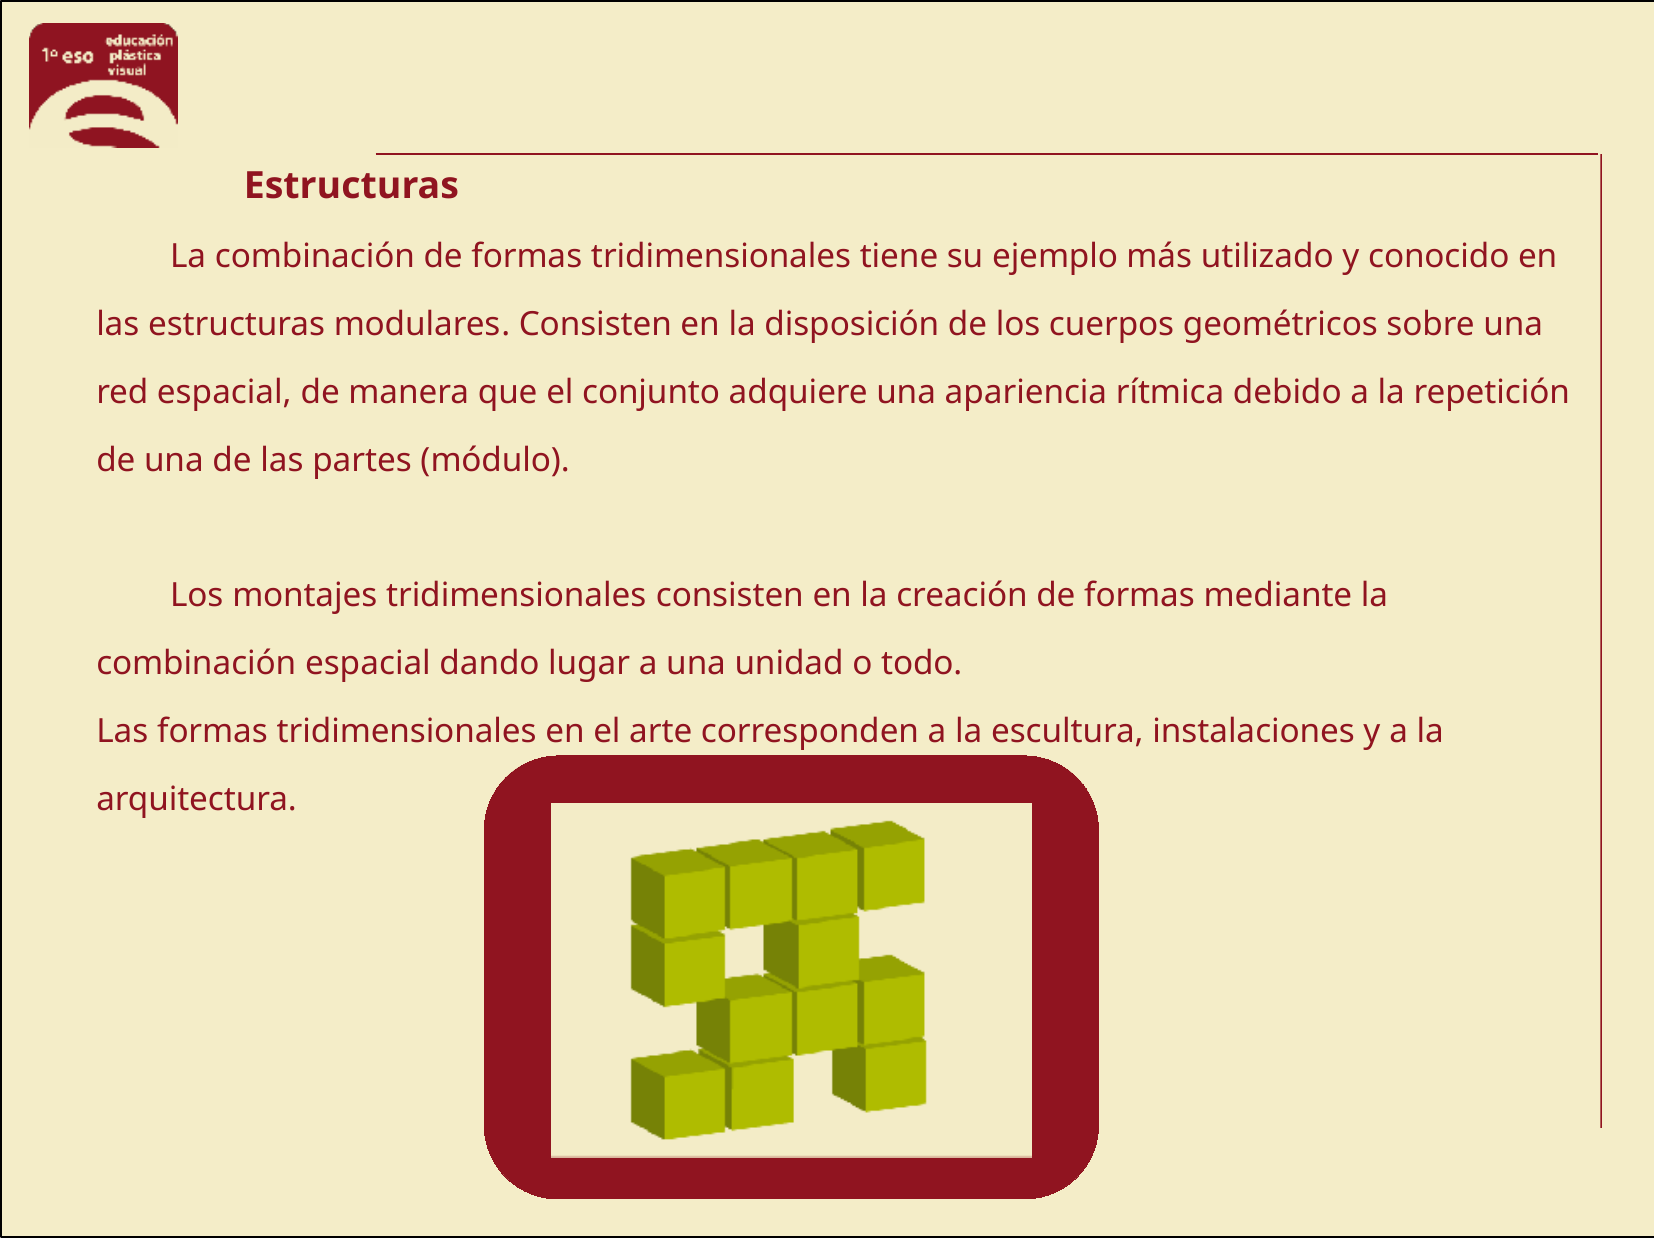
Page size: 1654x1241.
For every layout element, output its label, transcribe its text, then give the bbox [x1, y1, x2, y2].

text_box Estructuras La combinación de formas tridimensionales tiene su ejemplo más utilizado y conocido en las estructuras modulares. Consisten en la disposición de los cuerpos geométricos sobre una red espacial, de manera que el conjunto adquiere una apariencia rítmica debido a la repetición de una de las partes (módulo). Los montajes tridimensionales consisten en la creación de formas mediante la combinación espacial dando lugar a una unidad o todo. Las formas tridimensionales en el arte corresponden a la escultura, instalaciones y a la arquitectura. [96, 182, 1595, 772]
text_box [484, 755, 1099, 1199]
picture [0, 0, 1654, 1241]
